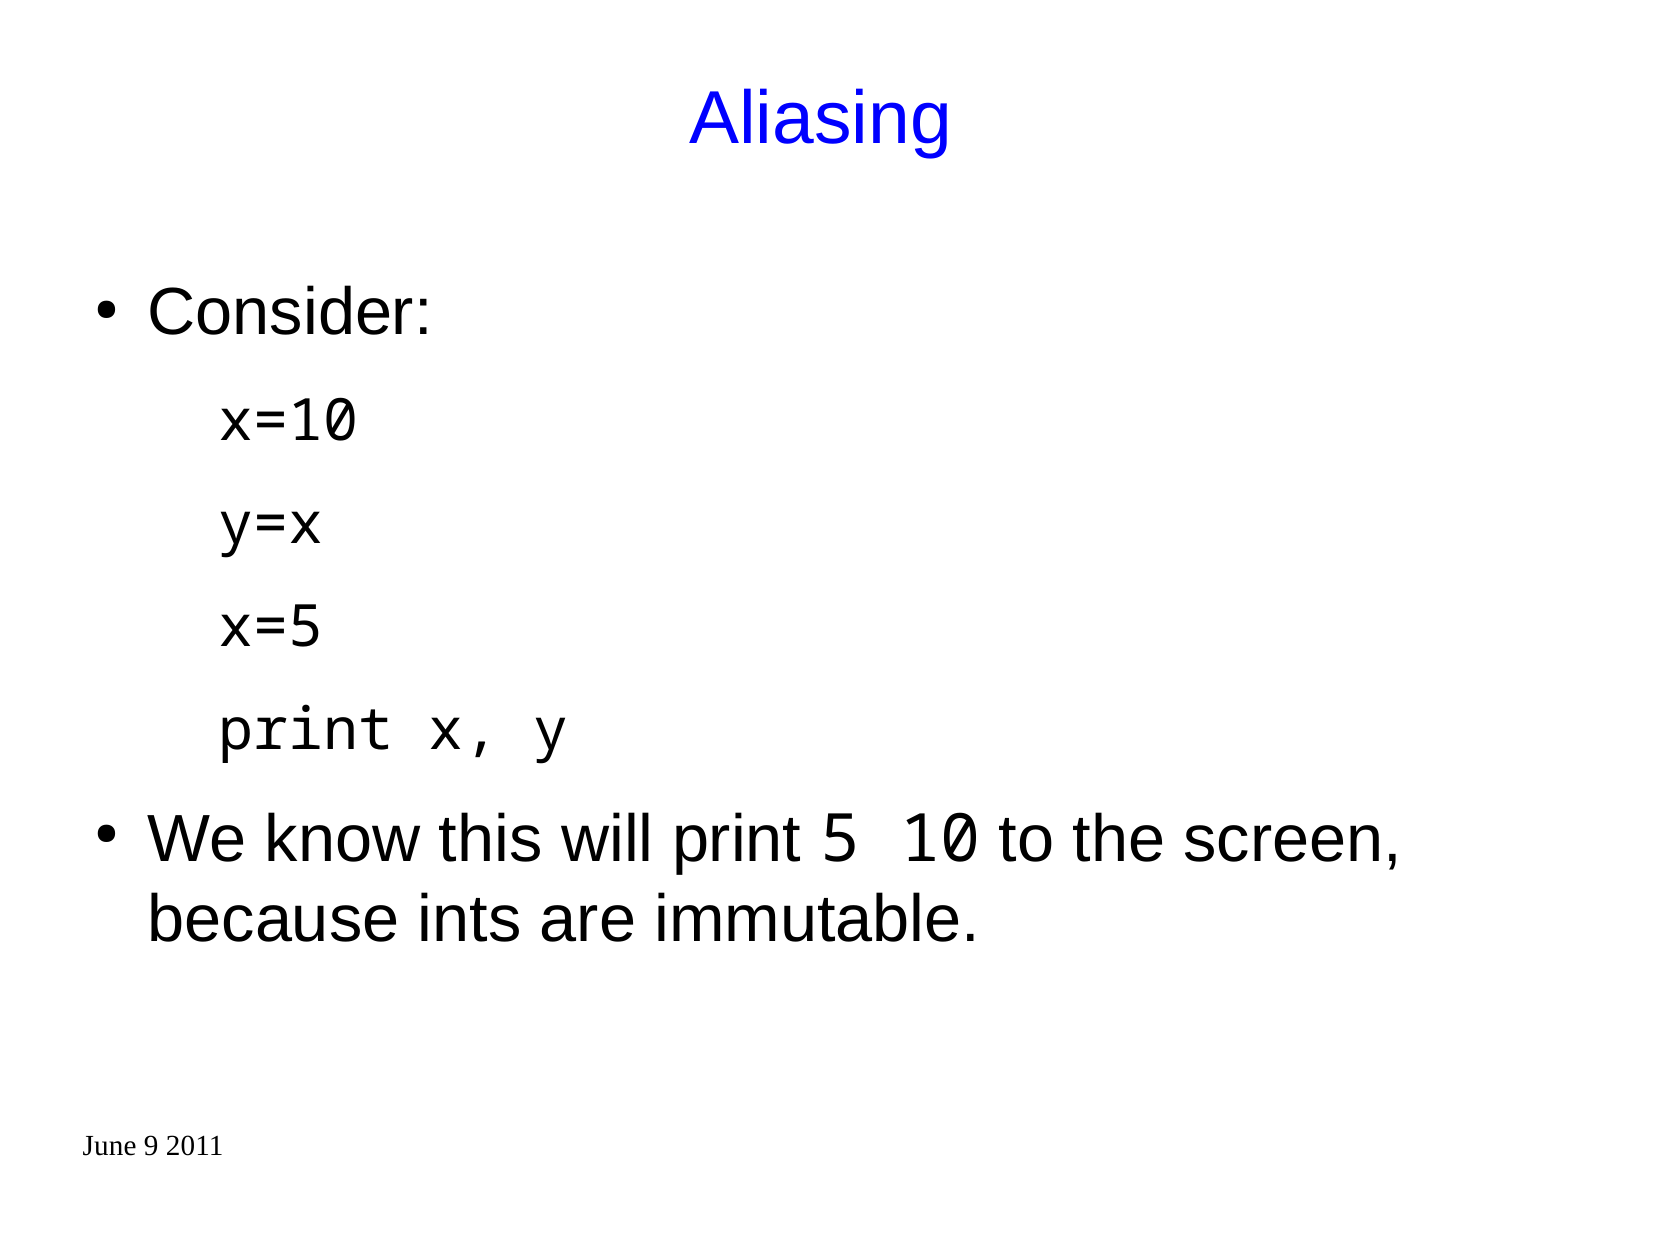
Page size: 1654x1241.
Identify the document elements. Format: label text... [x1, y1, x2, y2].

list Consider: x=10 y=x x=5 print x, y We know this will print 5 10 to the screen, because ints are immutable. [76, 274, 1565, 1093]
title Aliasing [76, 58, 1565, 178]
